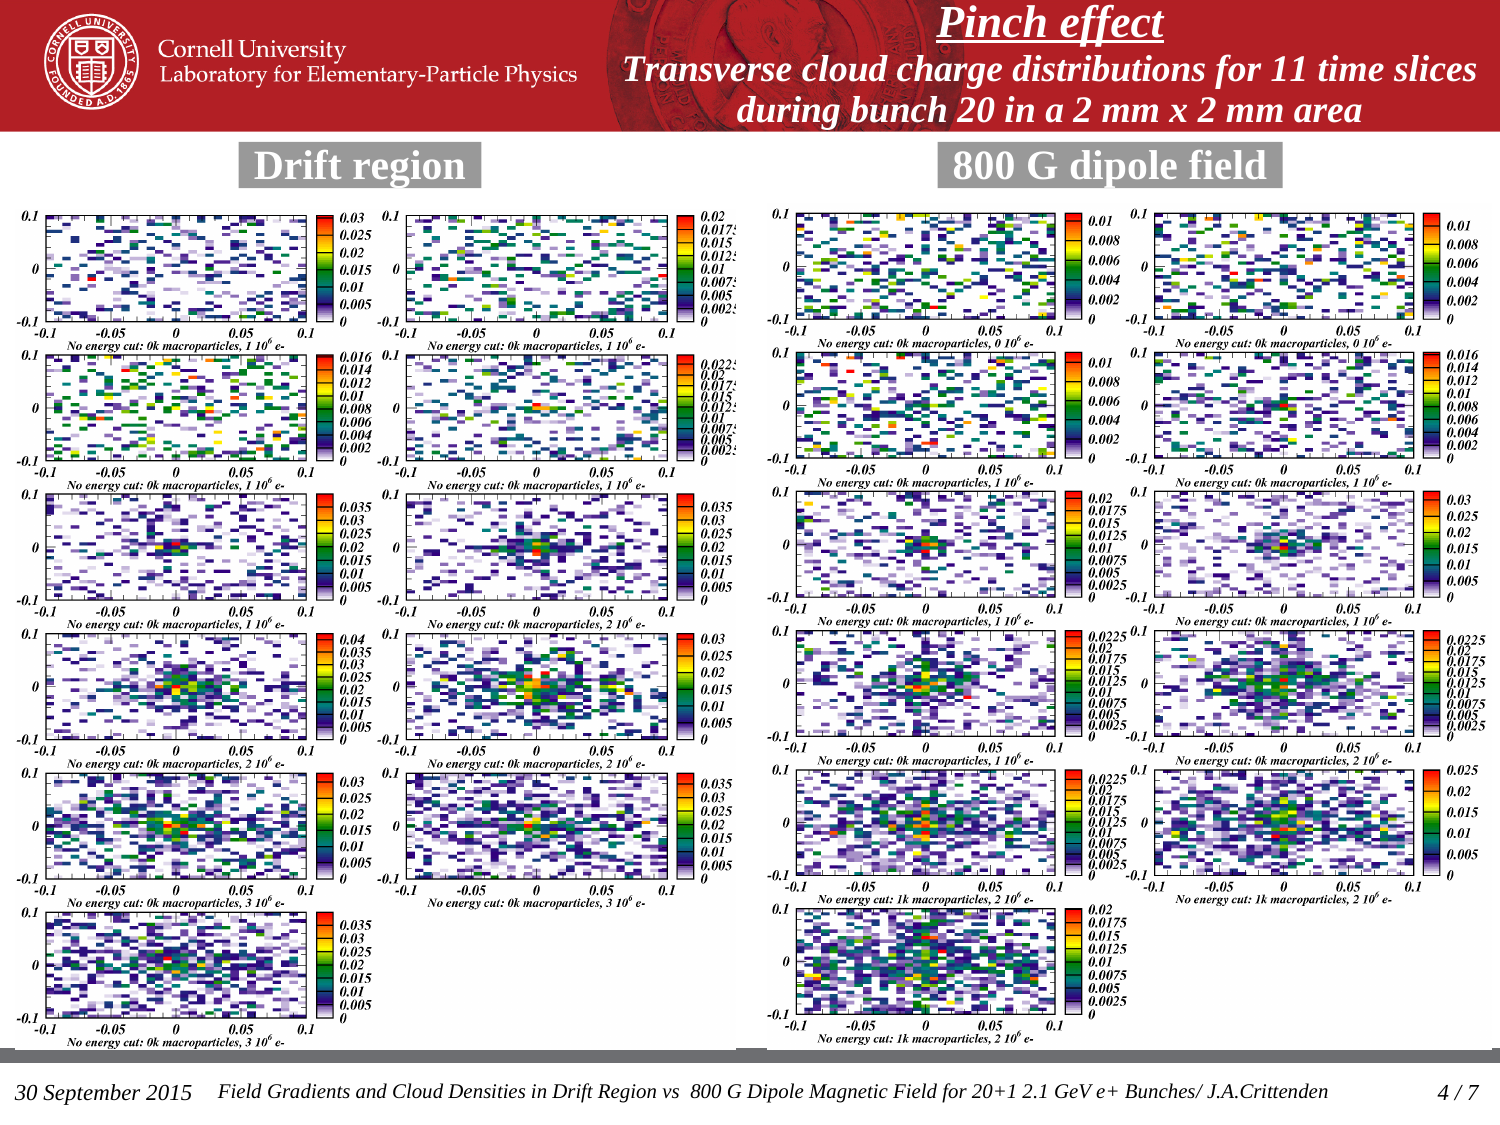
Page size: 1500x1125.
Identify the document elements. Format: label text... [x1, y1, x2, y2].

title Pinch effect Transverse cloud charge distributions for 11 time slices during bunch 20 in a 2 mm x 2 mm area [600, 0, 1500, 131]
text_box 800 G dipole field [937, 141, 1283, 189]
picture [15, 209, 736, 1051]
picture [0, 0, 1500, 132]
text_box Drift region [238, 141, 482, 189]
picture [767, 203, 1492, 1051]
